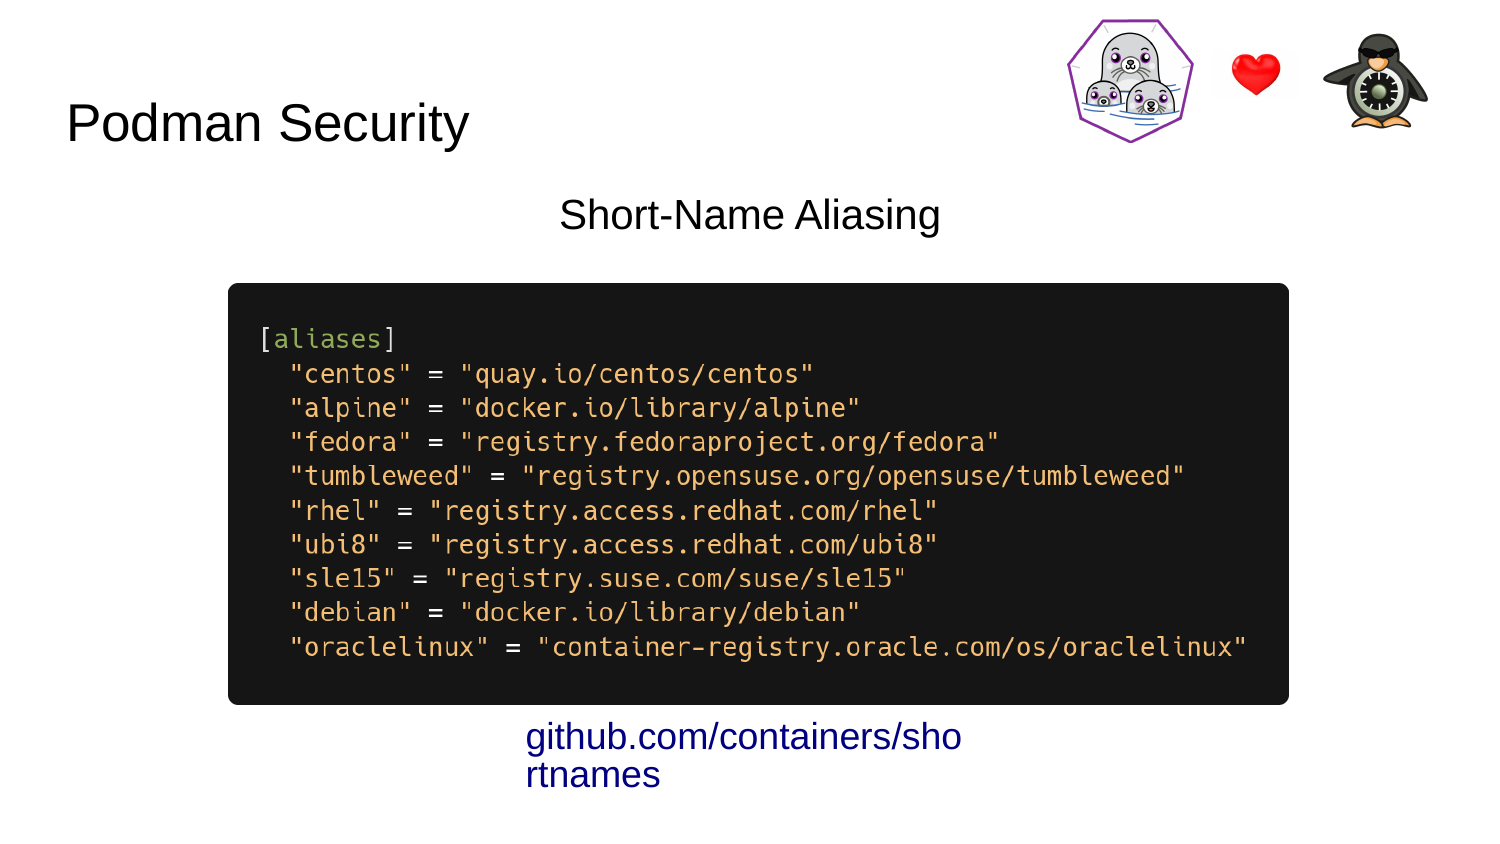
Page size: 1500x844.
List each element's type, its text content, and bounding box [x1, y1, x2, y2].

picture [1212, 10, 1482, 152]
picture [1067, 19, 1194, 143]
picture [125, 267, 1391, 808]
title Short-Name Aliasing [51, 172, 1449, 267]
title Podman Security [51, 72, 1449, 167]
text_box github.com/containers/shortnames [510, 697, 990, 773]
